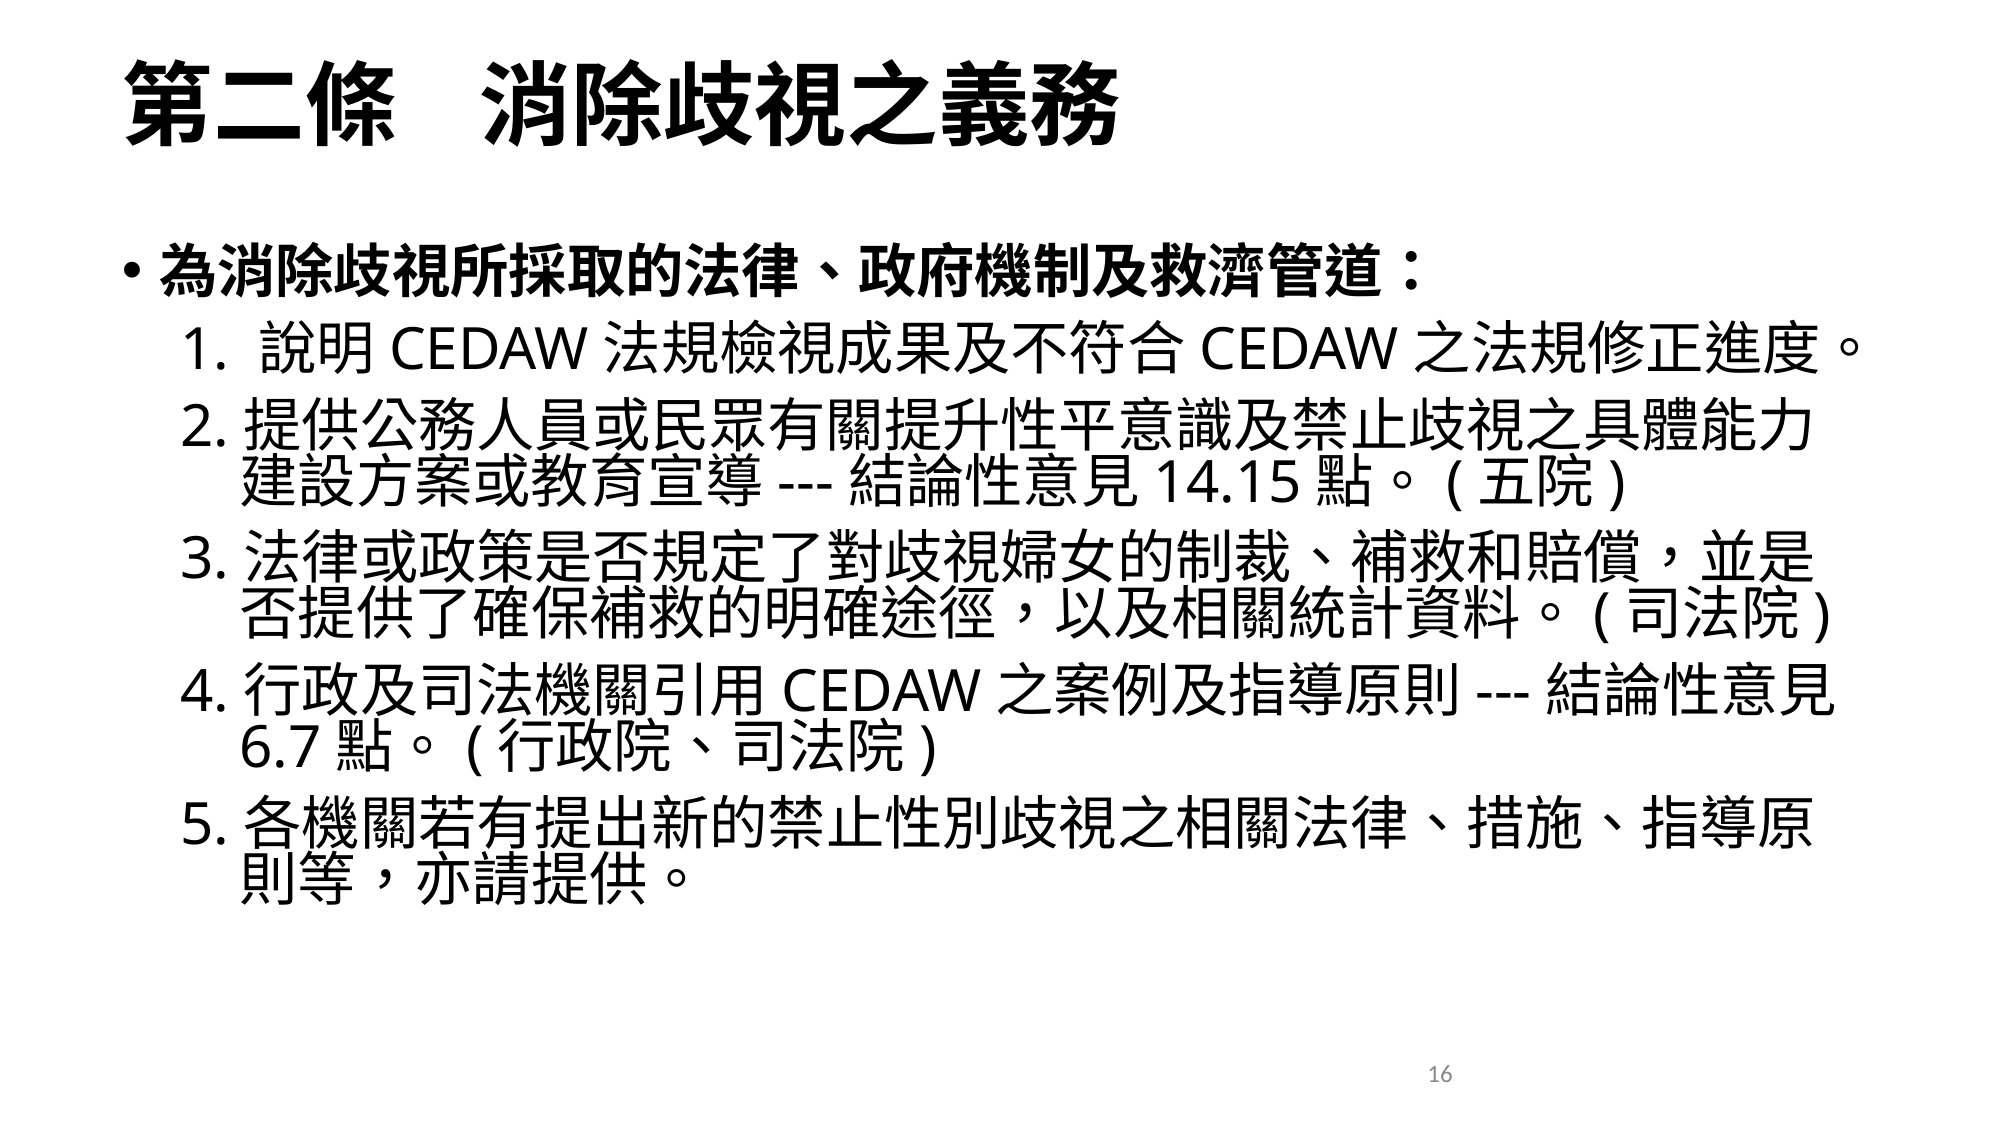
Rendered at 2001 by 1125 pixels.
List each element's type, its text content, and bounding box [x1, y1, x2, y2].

list 為消除歧視所採取的法律、政府機制及救濟管道： 1. 說明CEDAW法規檢視成果及不符合CEDAW之法規修正進度。 2.提供公務人員或民眾有關提升性平意識及禁止歧視之具體能力建設方案或教育宣導---結論性意見14.15點。(五院) 3.法律或政策是否規定了對歧視婦女的制裁、補救和賠償，並是否提供了確保補救的明確途徑，以及相關統計資料。(司法院) 4.行政及司法機關引用CEDAW之案例及指導原則---結論性意見6.7點。(行政院、司法院) 5.各機關若有提出新的禁止性別歧視之相關法律、措施、指導原則等，亦請提供。 [106, 240, 1863, 955]
text_box 16 [1412, 1042, 1863, 1103]
title 第二條 消除歧視之義務 [106, 0, 1894, 218]
